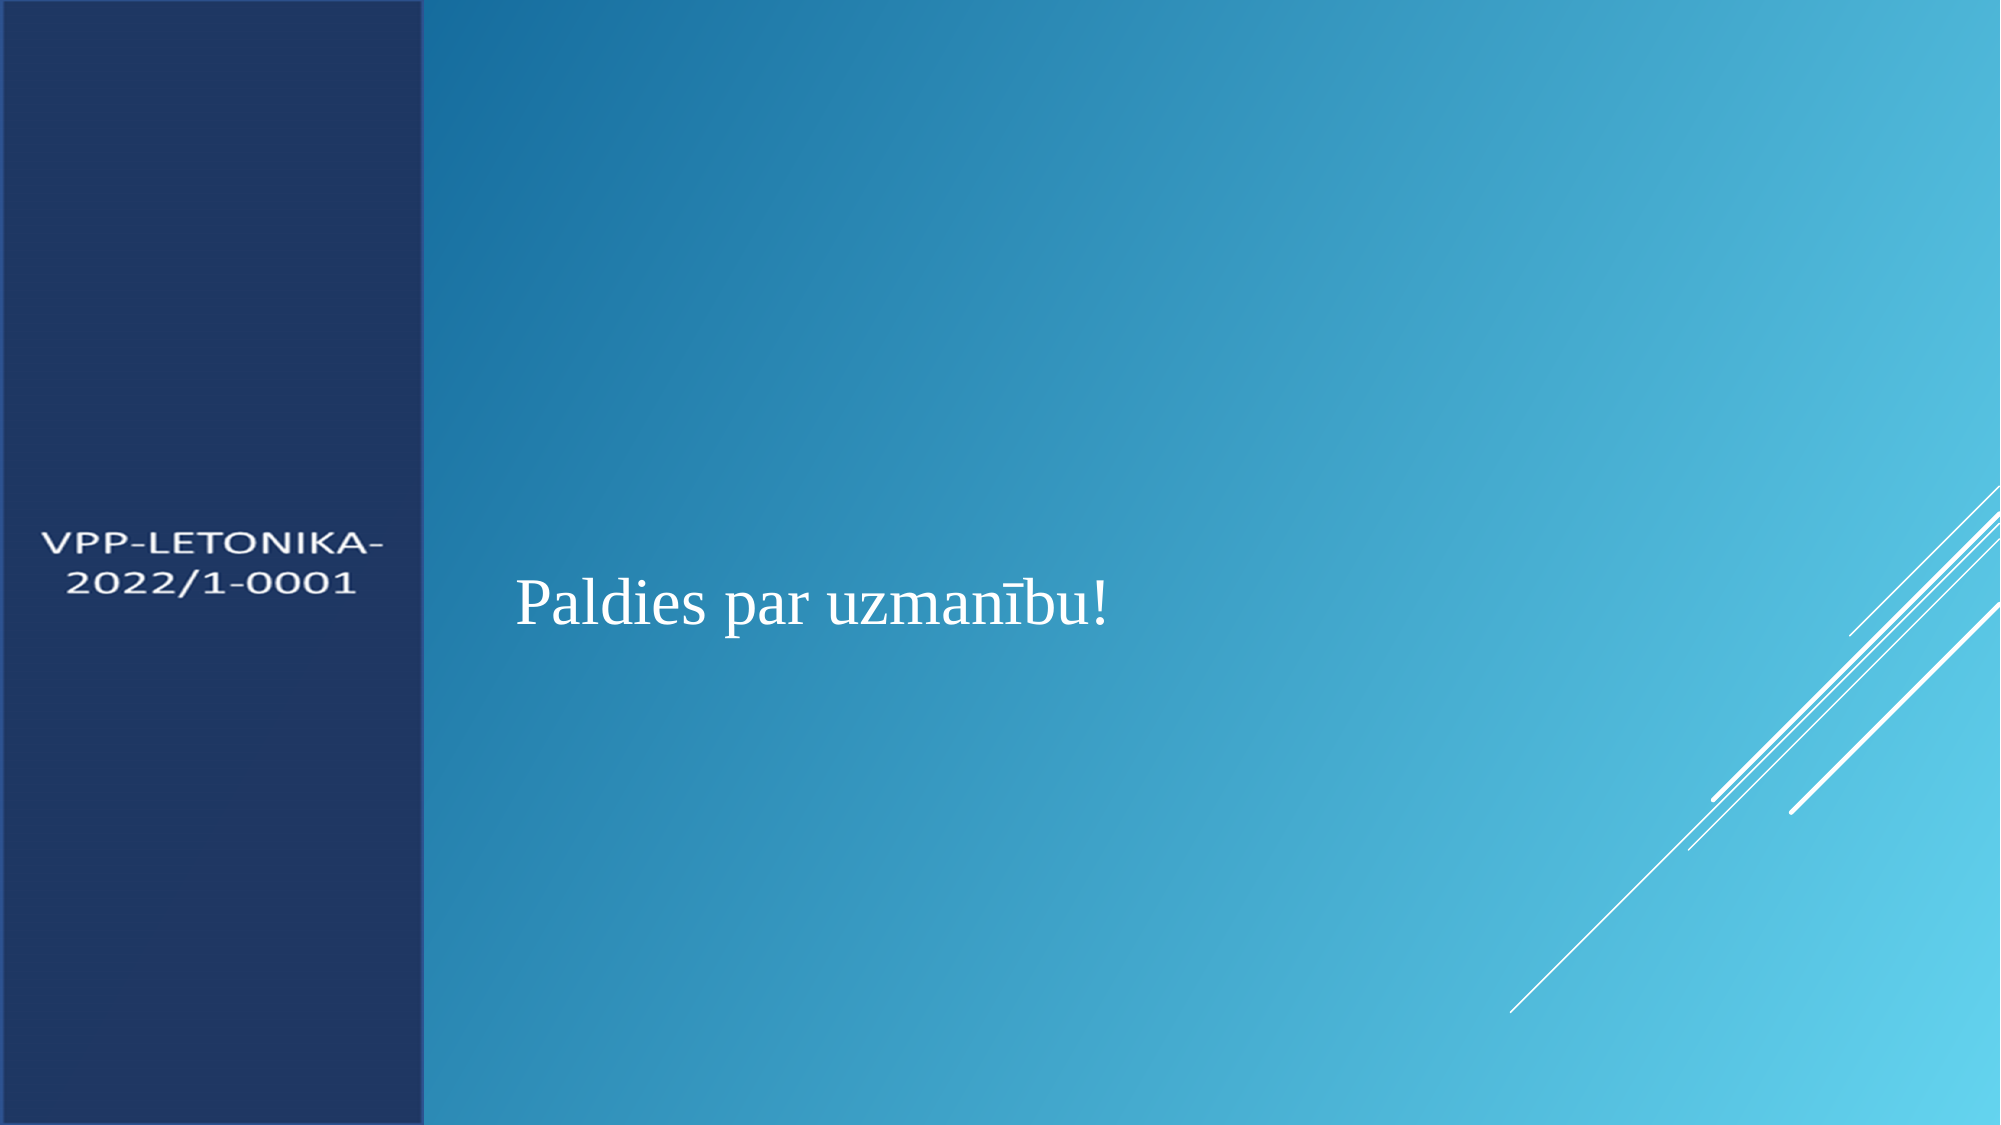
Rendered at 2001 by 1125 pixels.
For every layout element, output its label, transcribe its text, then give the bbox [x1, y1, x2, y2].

text_box Paldies par uzmanību! [500, 499, 1447, 646]
picture [0, 0, 424, 1125]
